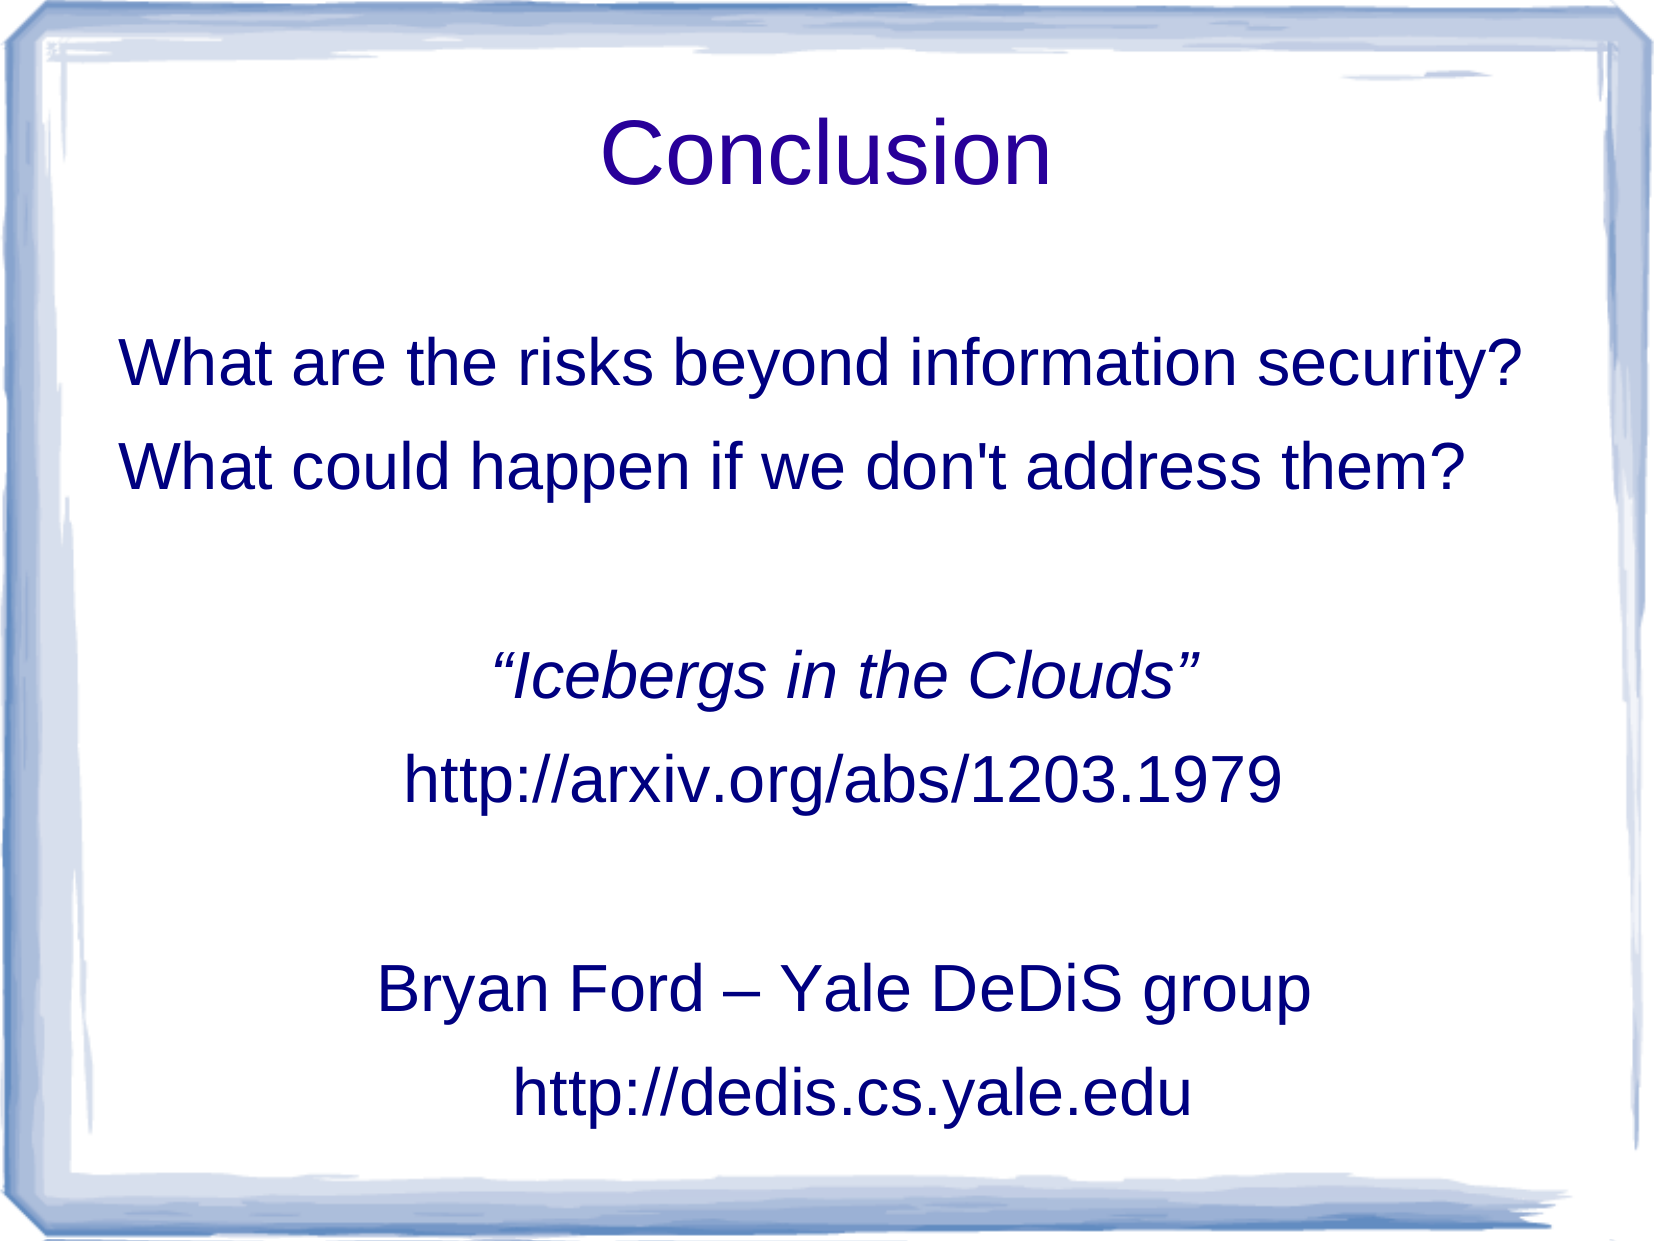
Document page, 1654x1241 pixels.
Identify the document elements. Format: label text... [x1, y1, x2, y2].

list What are the risks beyond information security? What could happen if we don't address them? “Icebergs in the Clouds” http://arxiv.org/abs/1203.1979 Bryan Ford – Yale DeDiS group http://dedis.cs.yale.edu [118, 324, 1571, 1128]
title Conclusion [82, 56, 1571, 250]
picture [0, 0, 1654, 1241]
